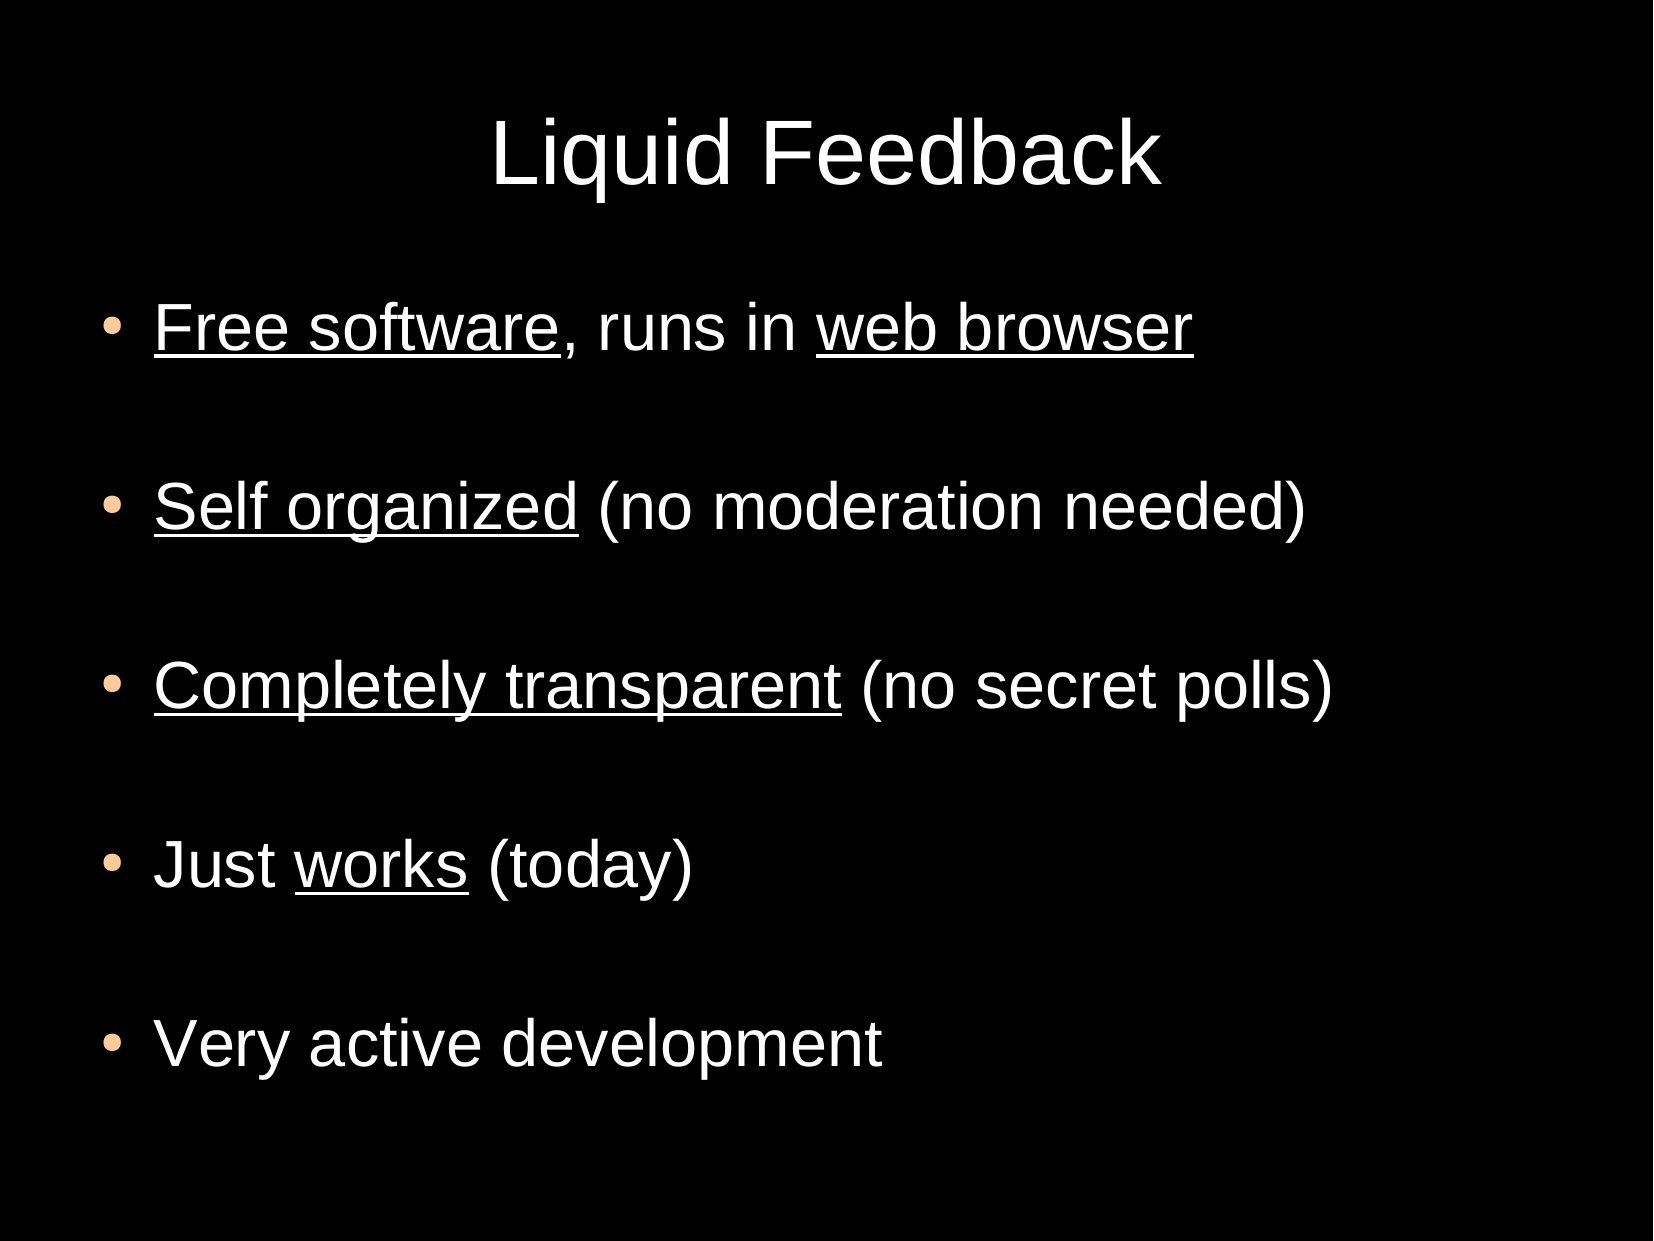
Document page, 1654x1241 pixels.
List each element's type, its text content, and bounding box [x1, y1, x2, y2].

list Free software, runs in web browser Self organized (no moderation needed) Completely transparent (no secret polls) Just works (today) Very active development [82, 290, 1571, 1095]
title Liquid Feedback [82, 56, 1571, 250]
